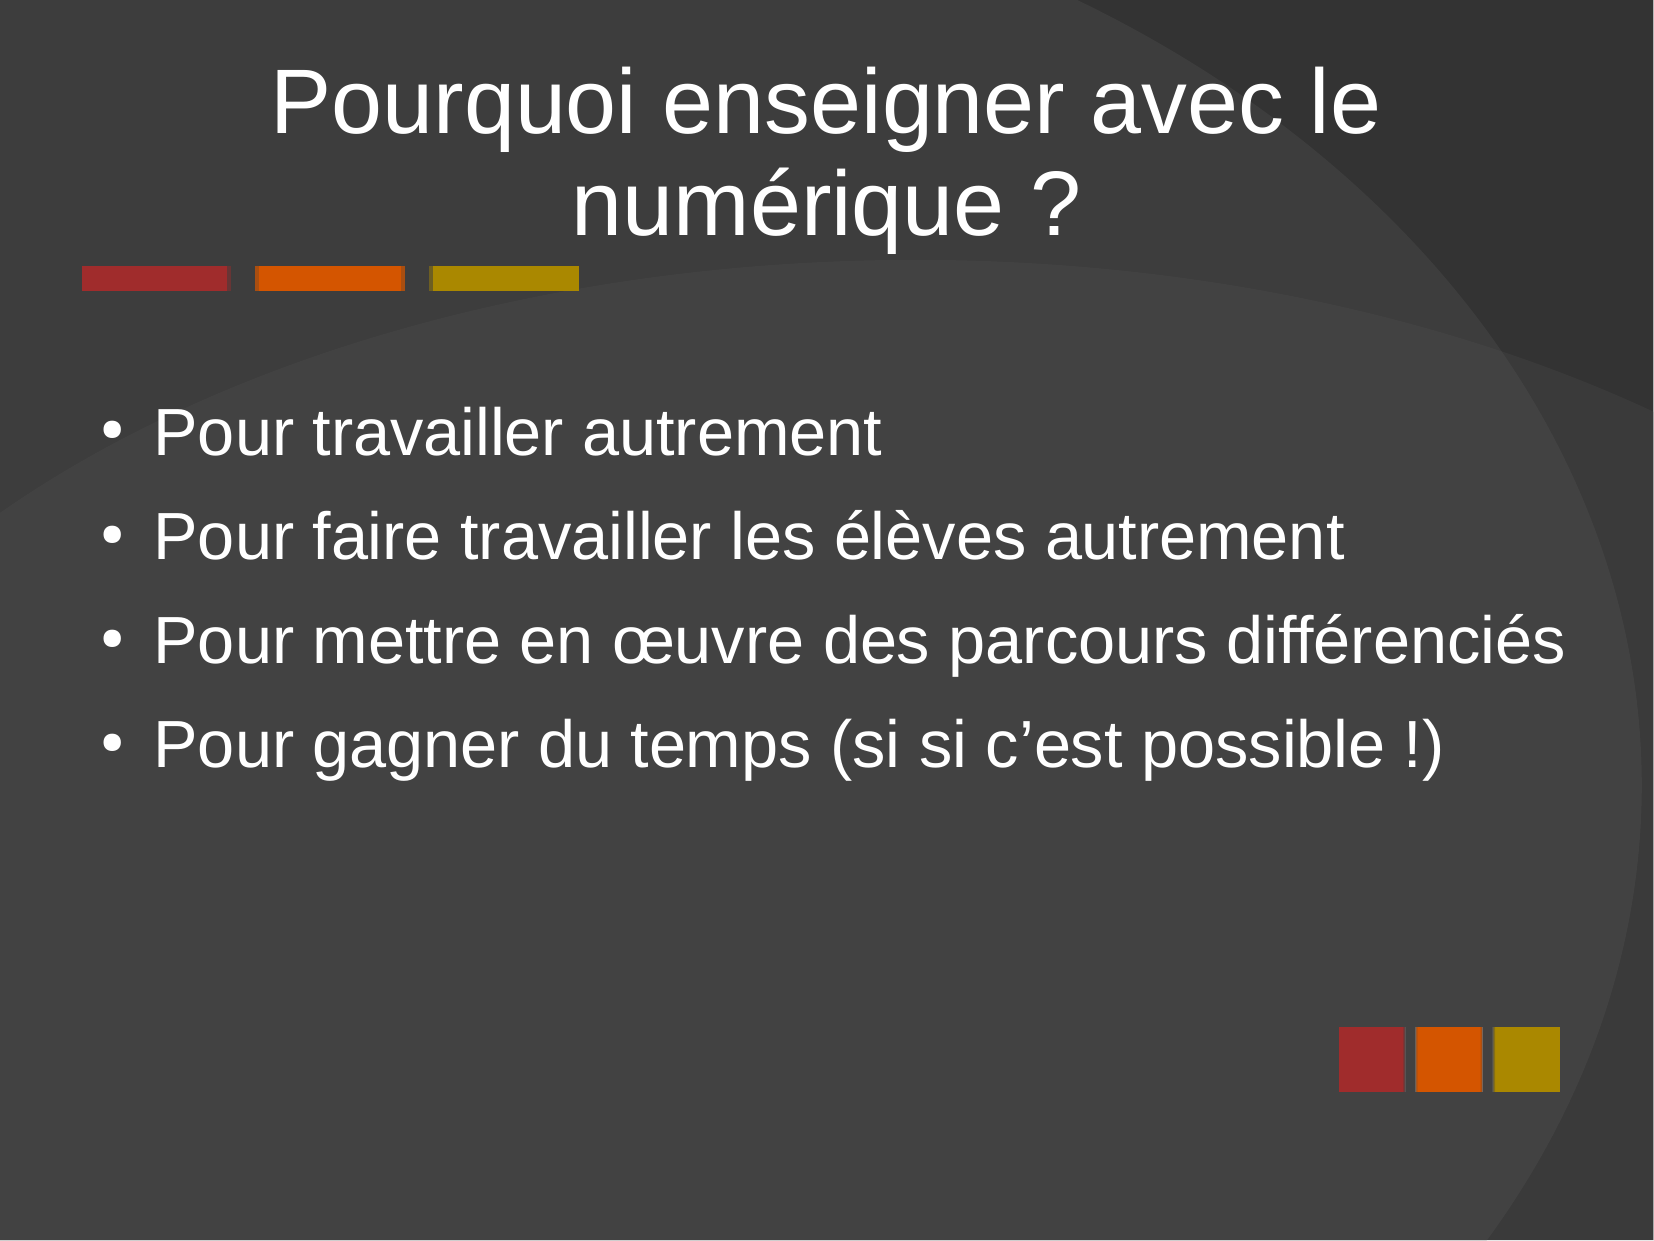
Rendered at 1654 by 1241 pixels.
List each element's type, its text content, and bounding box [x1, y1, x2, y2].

picture [82, 266, 579, 290]
list Pour travailler autrement Pour faire travailler les élèves autrement Pour mettre en œuvre des parcours différenciés Pour gagner du temps (si si c’est possible !) [82, 290, 1571, 1010]
picture [1339, 1027, 1560, 1092]
title Pourquoi enseigner avec le numérique ? [82, 49, 1571, 257]
